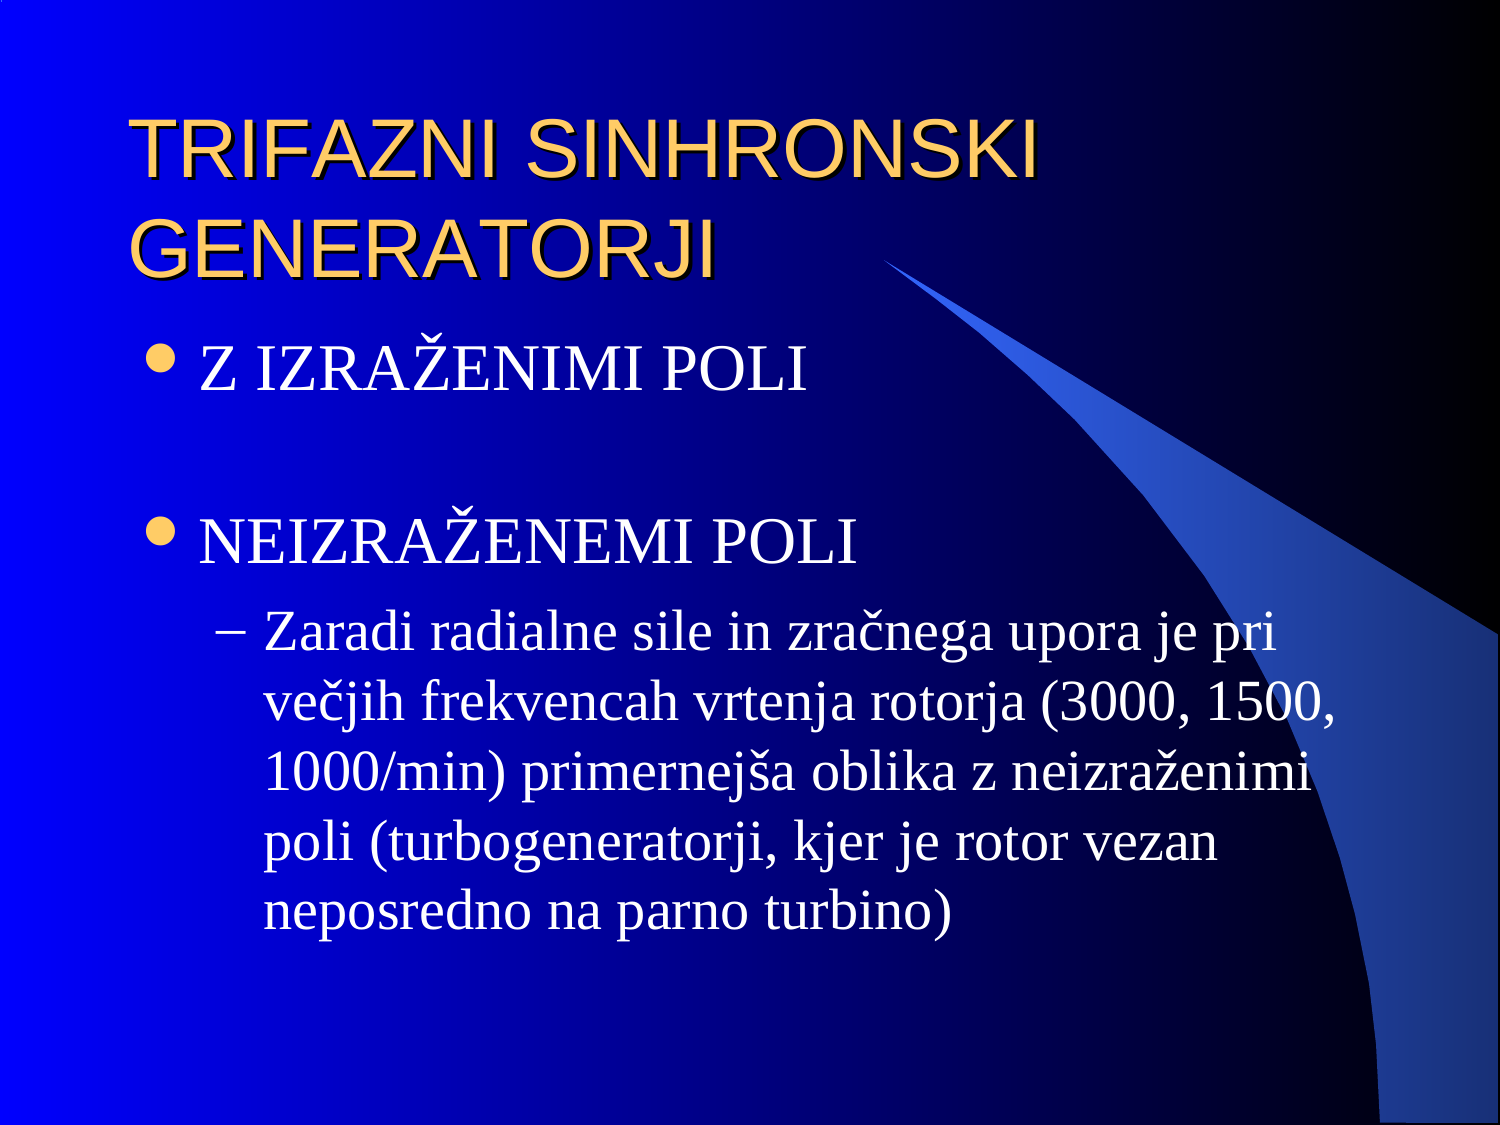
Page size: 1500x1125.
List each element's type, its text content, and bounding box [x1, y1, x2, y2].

title TRIFAZNI SINHRONSKI GENERATORJI [111, 86, 1438, 302]
list Z IZRAŽENIMI POLI NEIZRAŽENEMI POLI Zaradi radialne sile in zračnega upora je pri večjih frekvencah vrtenja rotorja (3000, 1500, 1000/min) primernejša oblika z neizraženimi poli (turbogeneratorji, kjer je rotor vezan neposredno na parno turbino) [111, 324, 1387, 1001]
